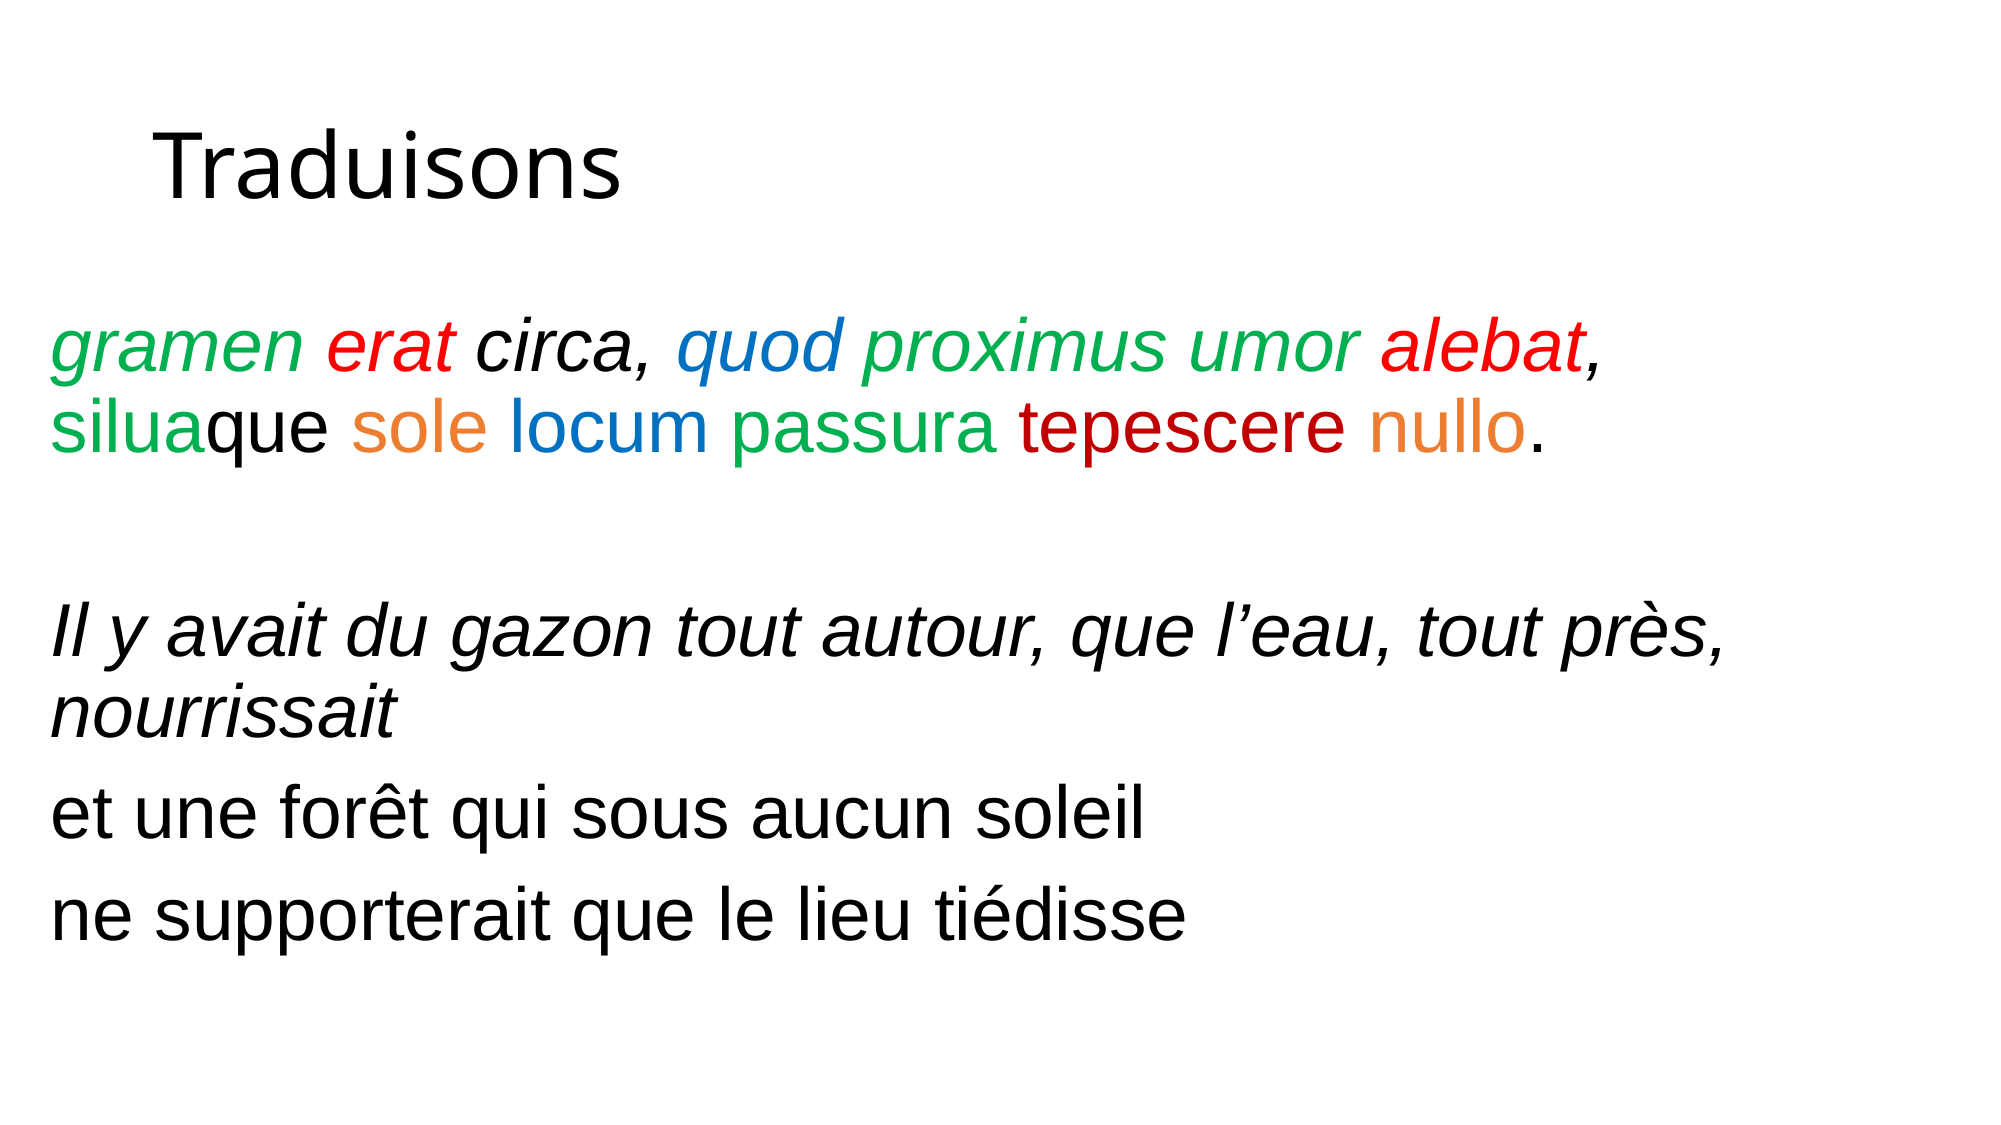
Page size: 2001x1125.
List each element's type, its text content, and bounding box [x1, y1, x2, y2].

title Traduisons [137, 59, 1863, 278]
list gramen erat circa, quod proximus umor alebat, siluaque sole locum passura tepescere nullo. Il y avait du gazon tout autour, que l’eau, tout près, nourrissait et une forêt qui sous aucun soleil ne supporterait que le lieu tiédisse [35, 299, 1912, 1014]
